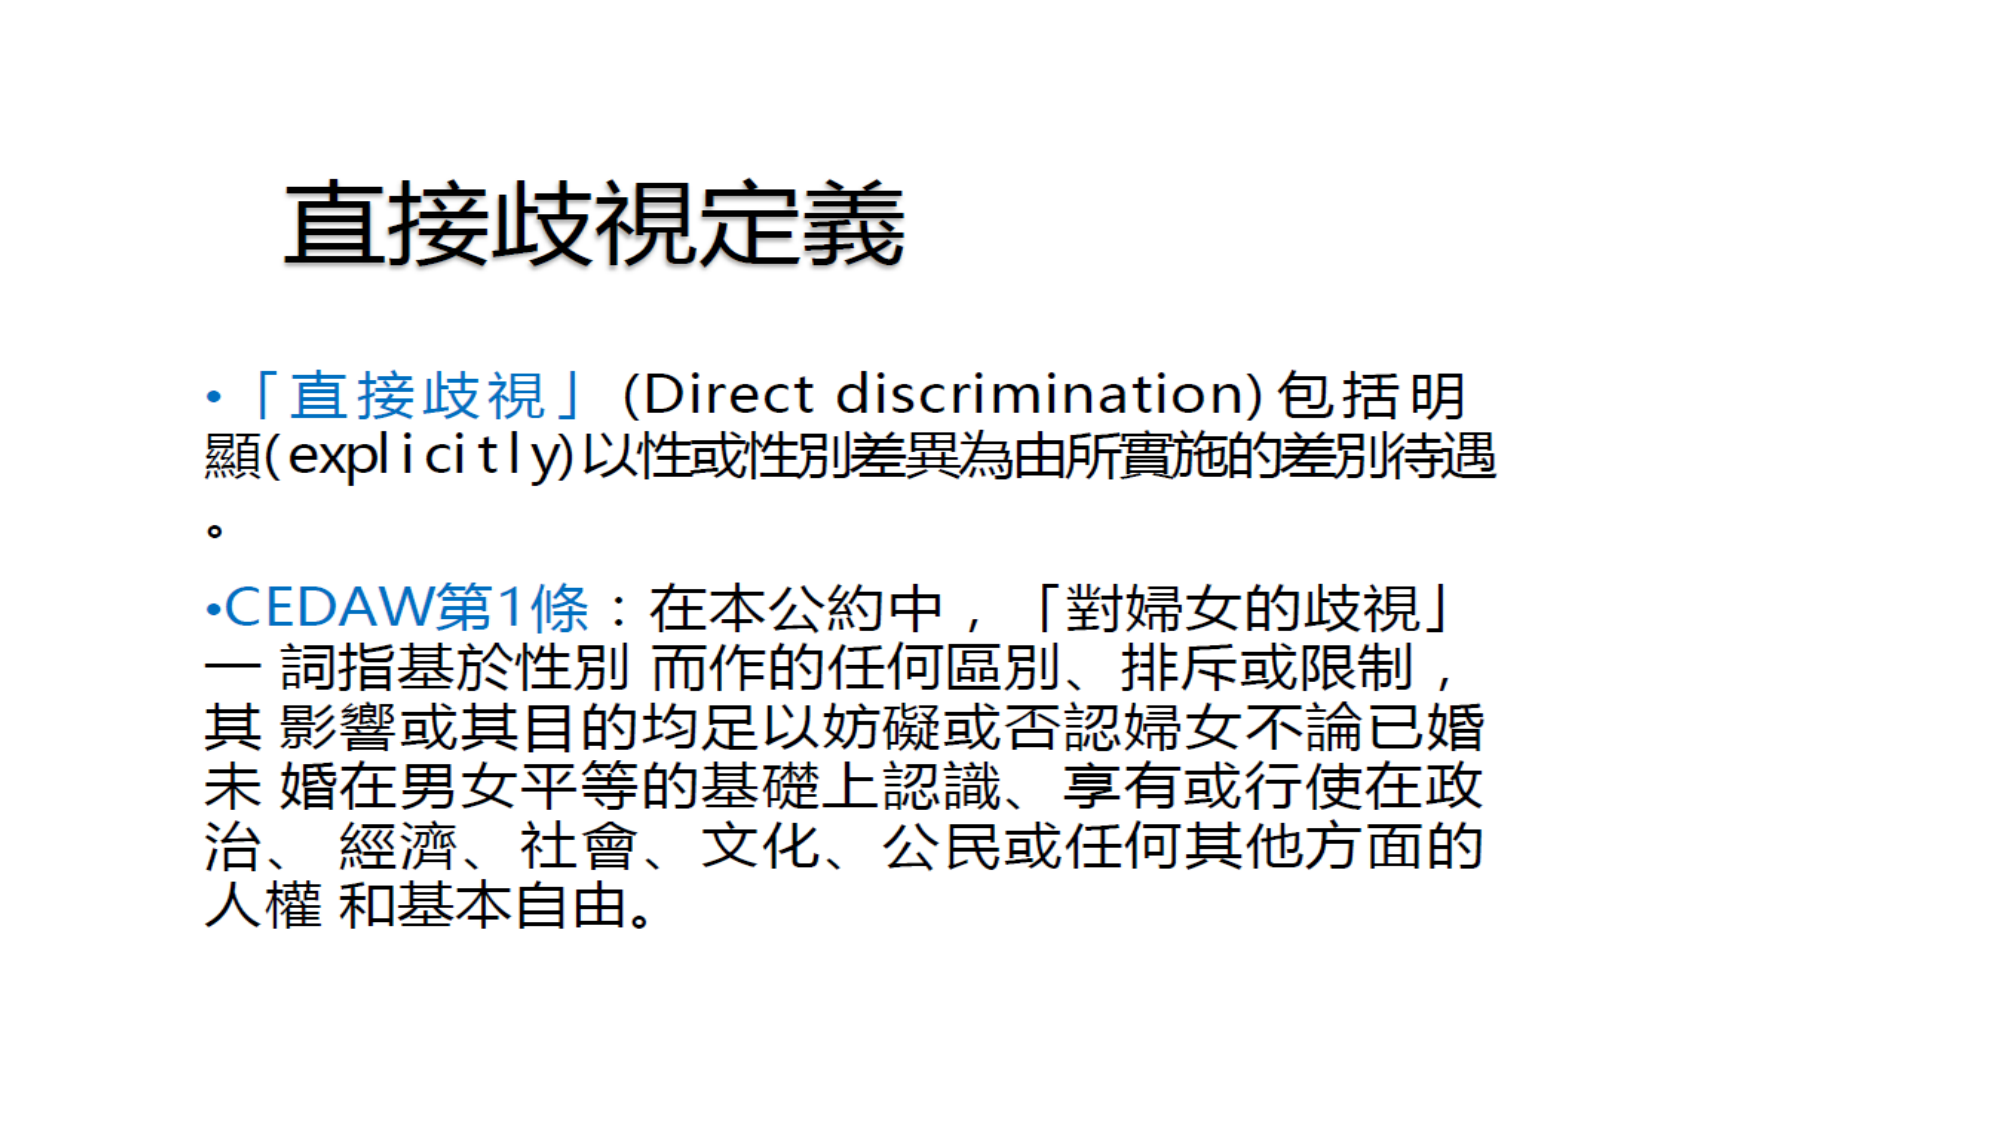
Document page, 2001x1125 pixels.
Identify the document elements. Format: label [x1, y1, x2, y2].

picture [164, 153, 1507, 1002]
